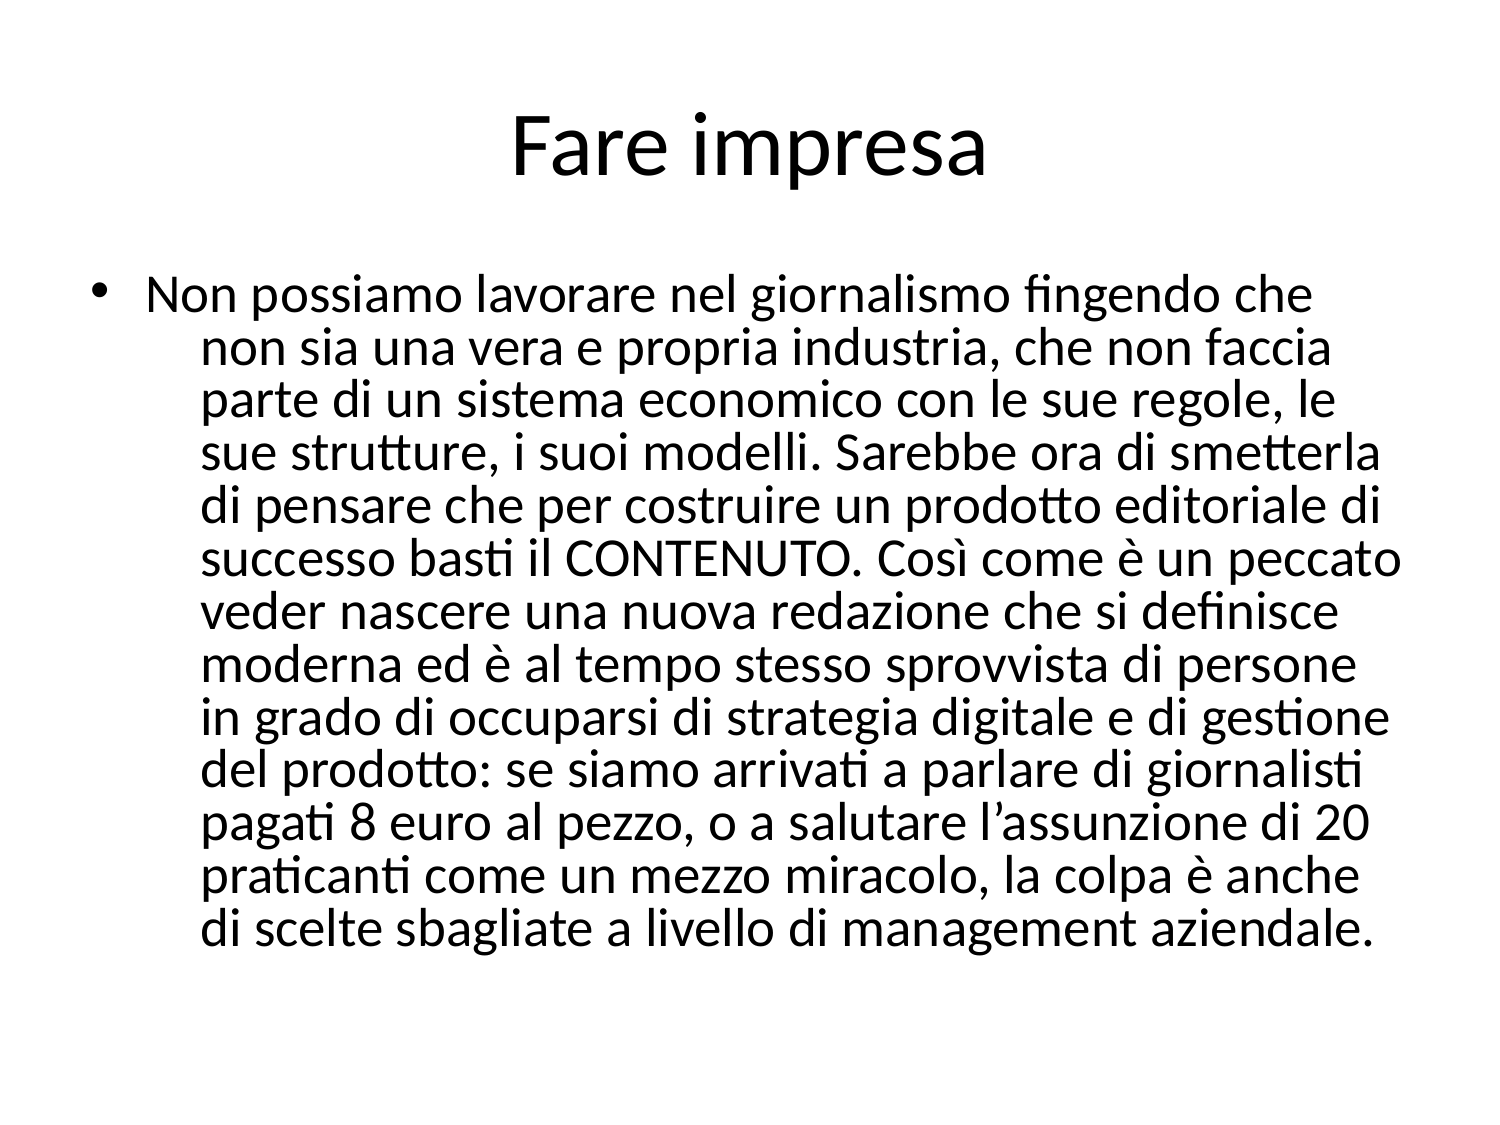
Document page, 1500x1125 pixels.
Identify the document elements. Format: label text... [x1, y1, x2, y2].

title Fare impresa [75, 45, 1426, 233]
list Non possiamo lavorare nel giornalismo fingendo che non sia una vera e propria industria, che non faccia parte di un sistema economico con le sue regole, le sue strutture, i suoi modelli. Sarebbe ora di smetterla di pensare che per costruire un prodotto editoriale di successo basti il CONTENUTO. Così come è un peccato veder nascere una nuova redazione che si definisce moderna ed è al tempo stesso sprovvista di persone in grado di occuparsi di strategia digitale e di gestione del prodotto: se siamo arrivati a parlare di giornalisti pagati 8 euro al pezzo, o a salutare l’assunzione di 20 praticanti come un mezzo miracolo, la colpa è anche di scelte sbagliate a livello di management aziendale. [75, 262, 1426, 1005]
